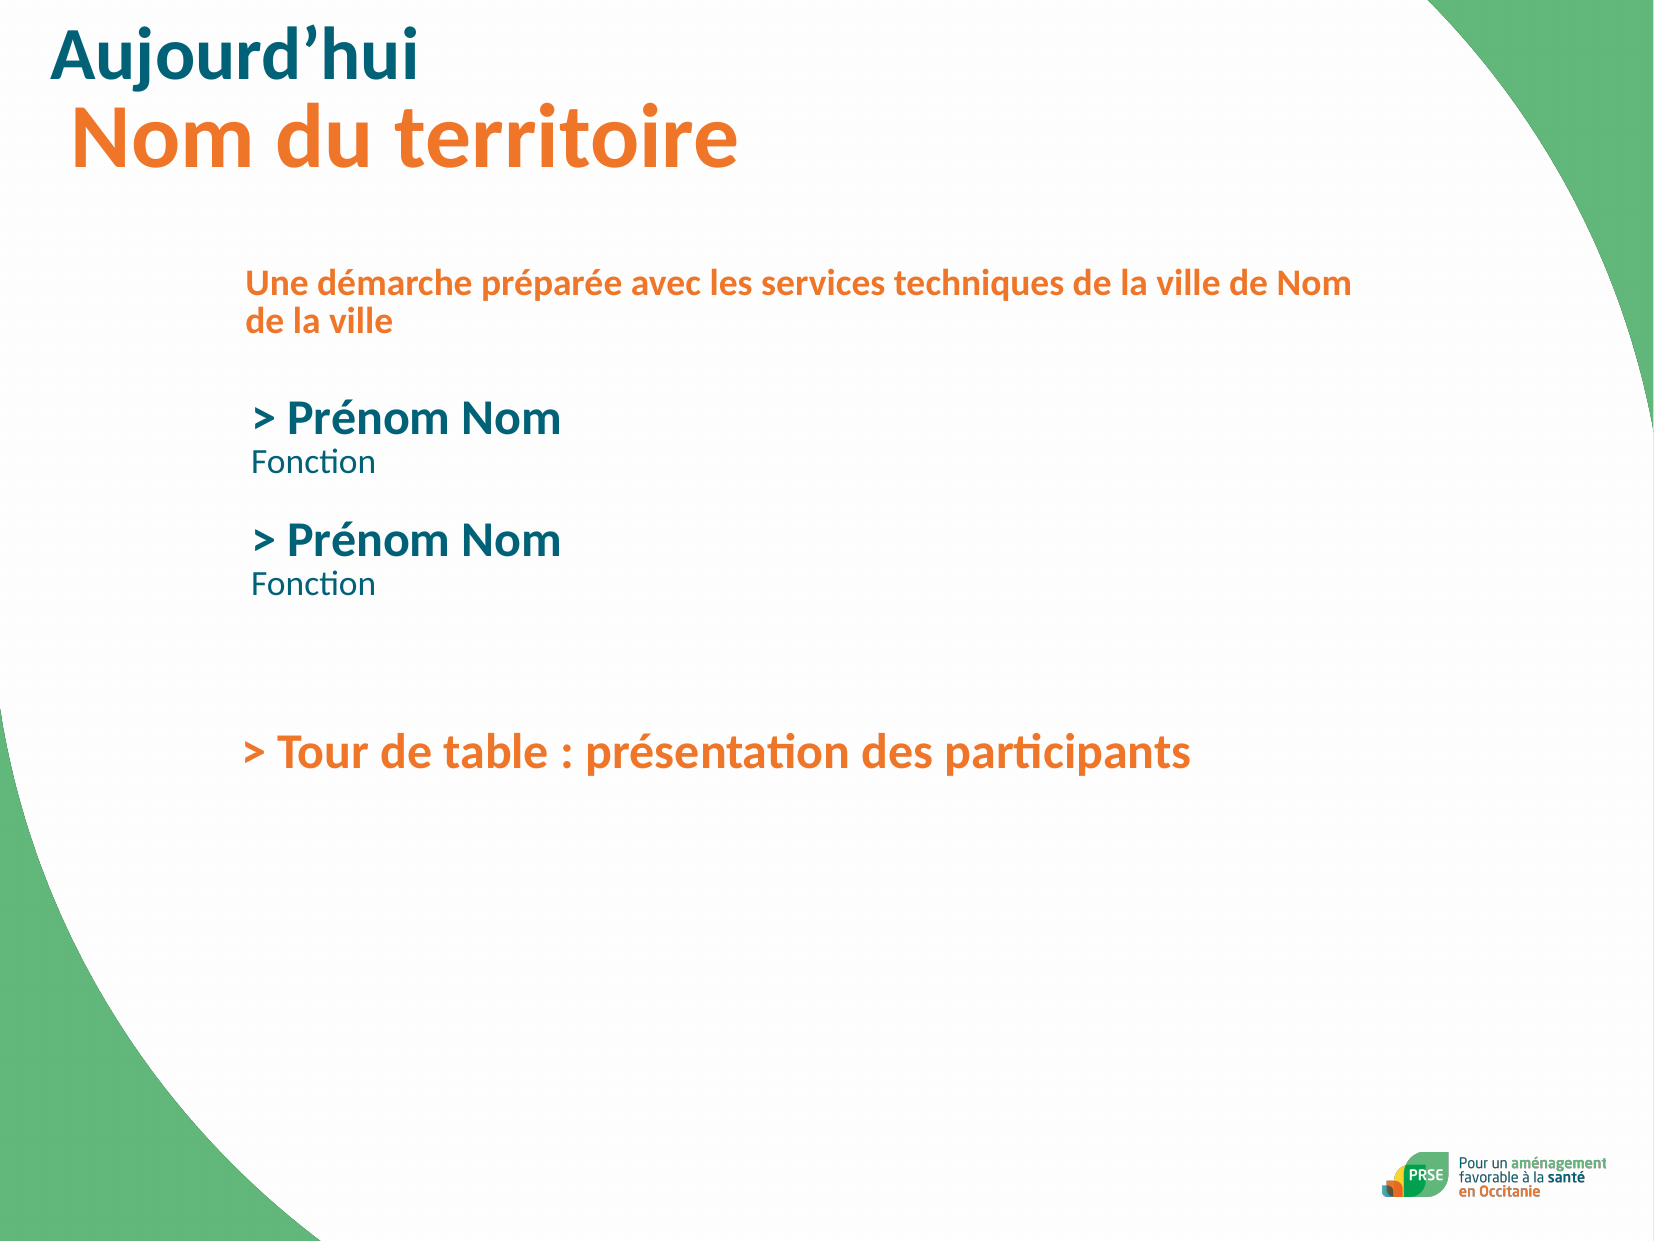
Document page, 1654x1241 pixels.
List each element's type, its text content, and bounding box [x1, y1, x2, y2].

text_box Une démarche préparée avec les services techniques de la ville de Nom de la ville [230, 259, 1378, 367]
text_box Aujourd’hui Nom du territoire [35, 16, 1420, 674]
text_box > Tour de table : présentation des participants [226, 724, 1446, 898]
picture [0, 0, 1654, 1241]
text_box > Prénom Nom Fonction > Prénom Nom Fonction [236, 389, 1548, 751]
